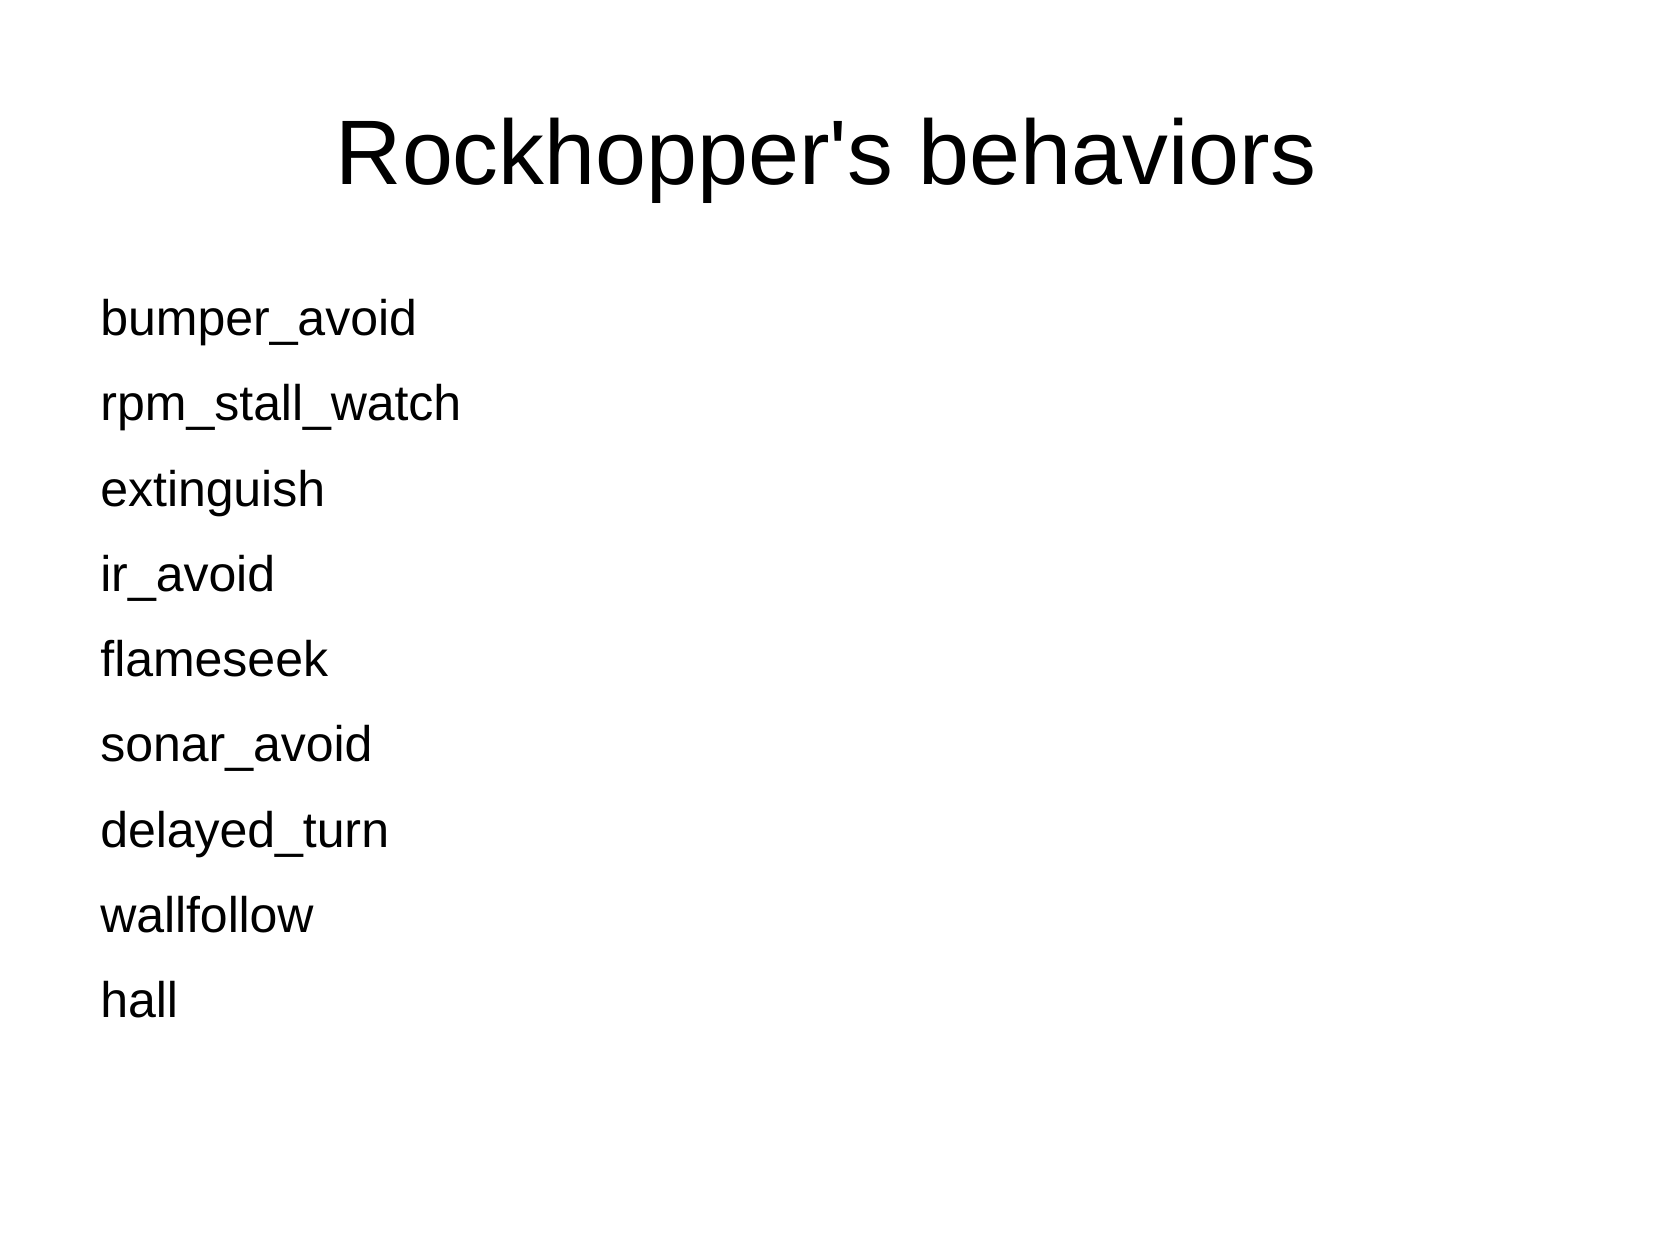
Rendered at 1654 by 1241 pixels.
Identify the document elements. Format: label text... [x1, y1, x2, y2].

title Rockhopper's behaviors [82, 49, 1571, 257]
list bumper_avoid rpm_stall_watch extinguish ir_avoid flameseek sonar_avoid delayed_turn wallfollow hall [82, 290, 1571, 1195]
